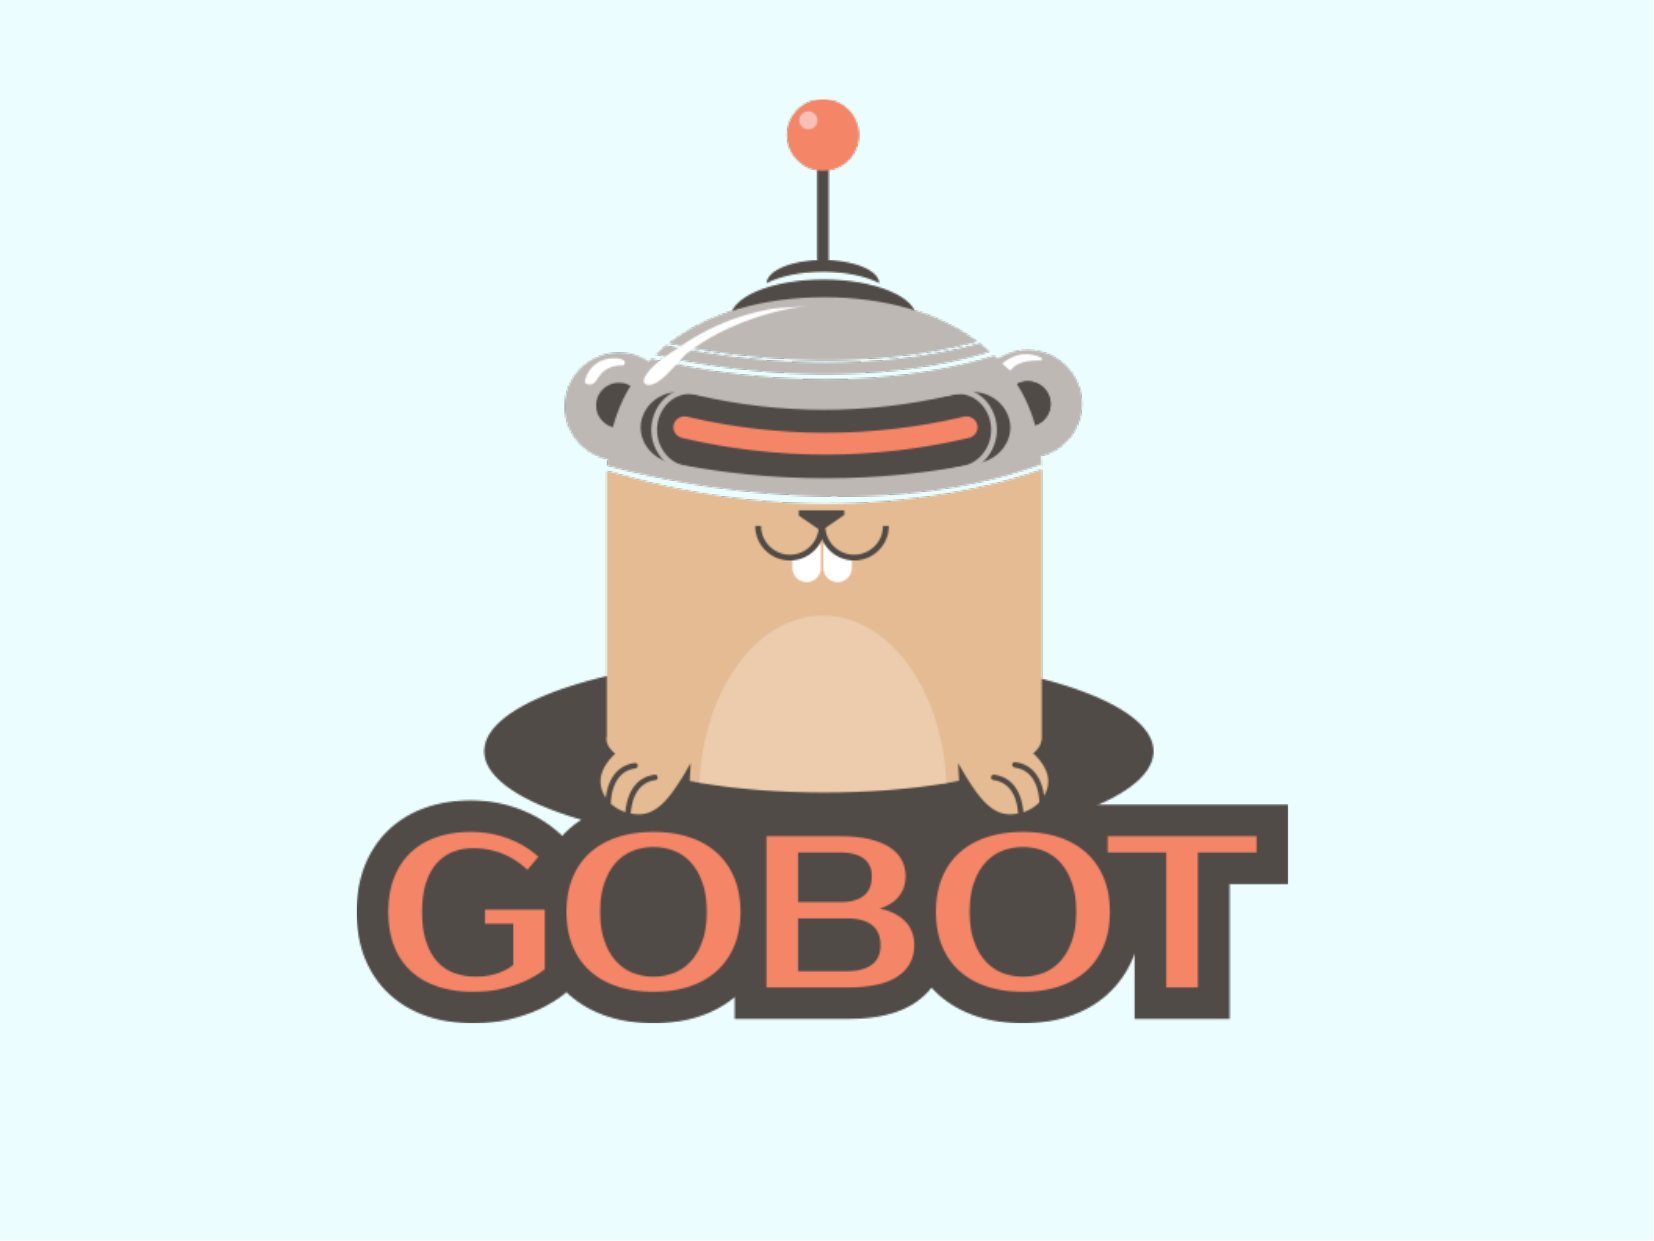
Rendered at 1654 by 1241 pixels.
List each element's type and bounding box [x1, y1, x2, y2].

picture [346, 87, 1301, 1036]
